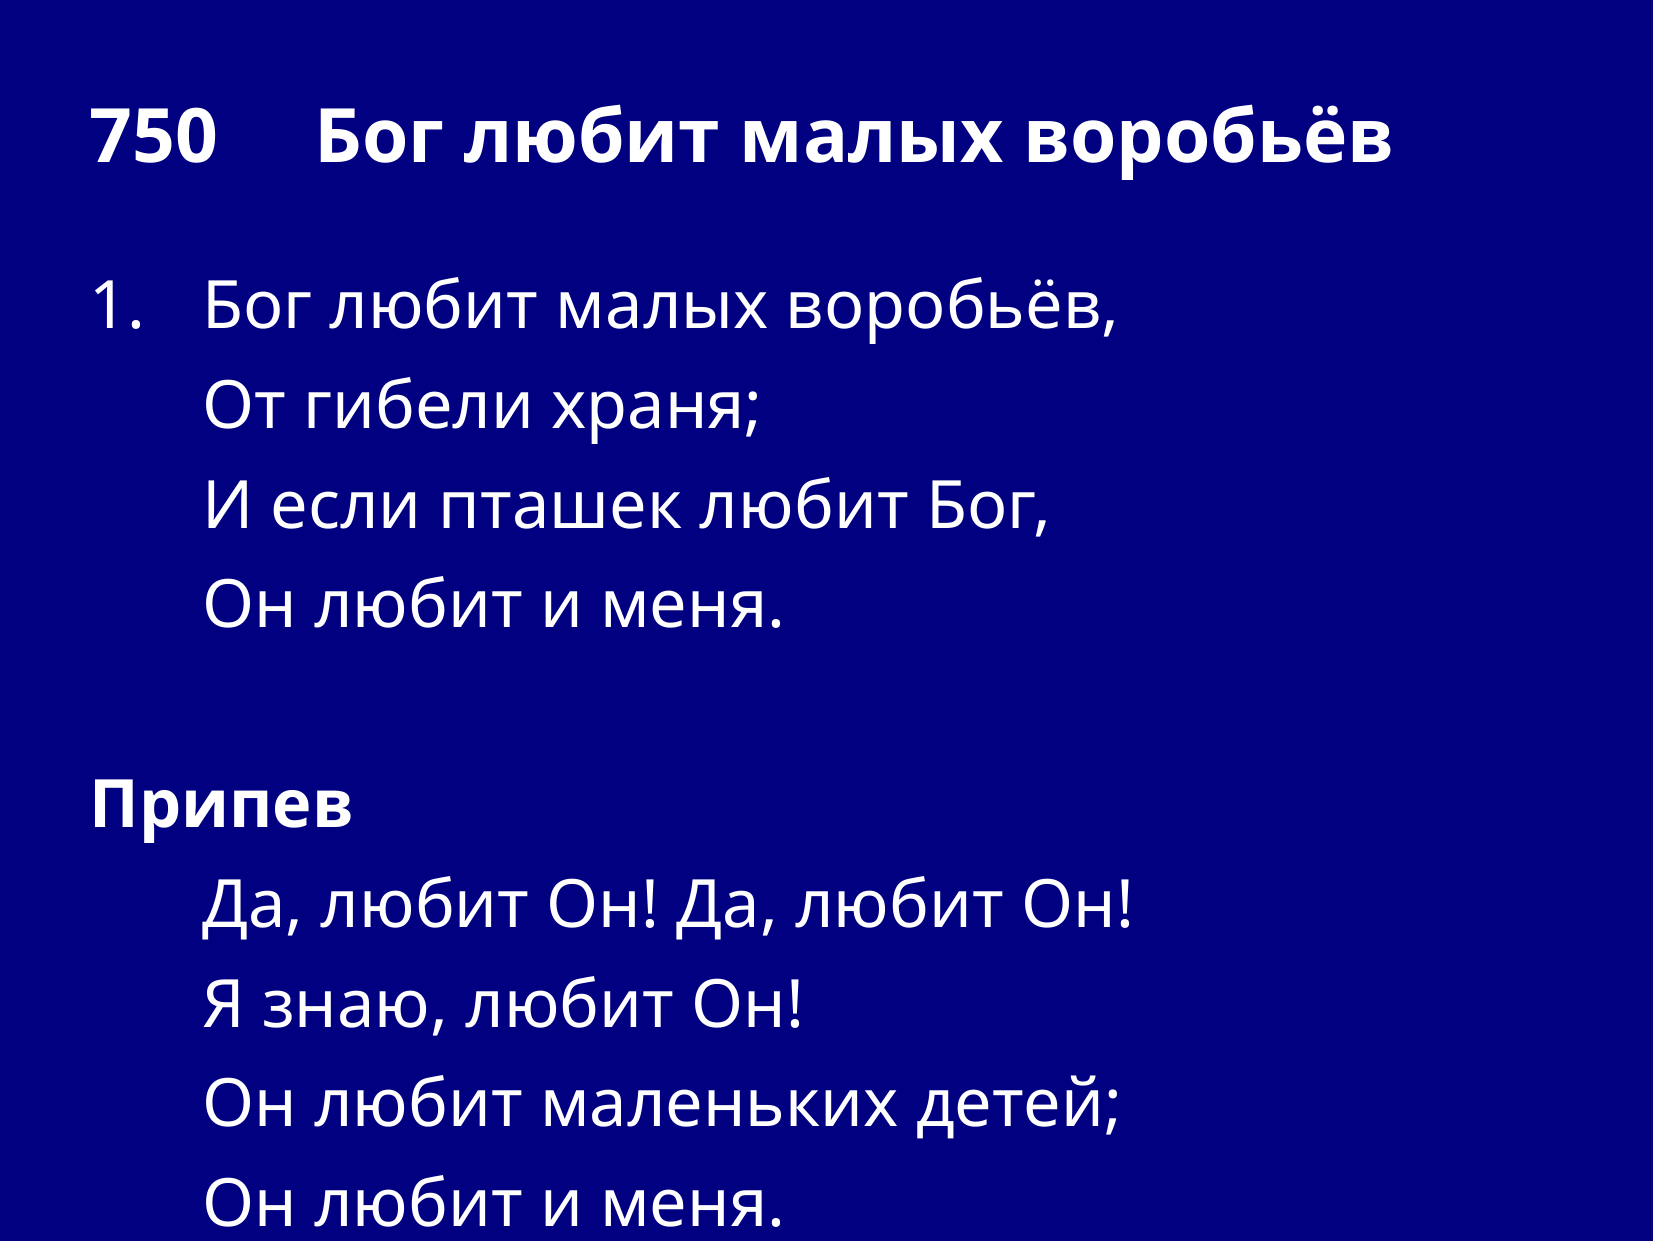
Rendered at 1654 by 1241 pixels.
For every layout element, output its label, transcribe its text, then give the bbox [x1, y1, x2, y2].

text_box 750 Бог любит малых воробьёв [75, 75, 1576, 188]
text_box 1. Бог любит малых воробьёв, От гибели храня; И если пташек любит Бог, Он любит и меня. Припев Да, любит Он! Да, любит Он! Я знаю, любит Он! Он любит маленьких детей; Он любит и меня. [75, 188, 1576, 1163]
